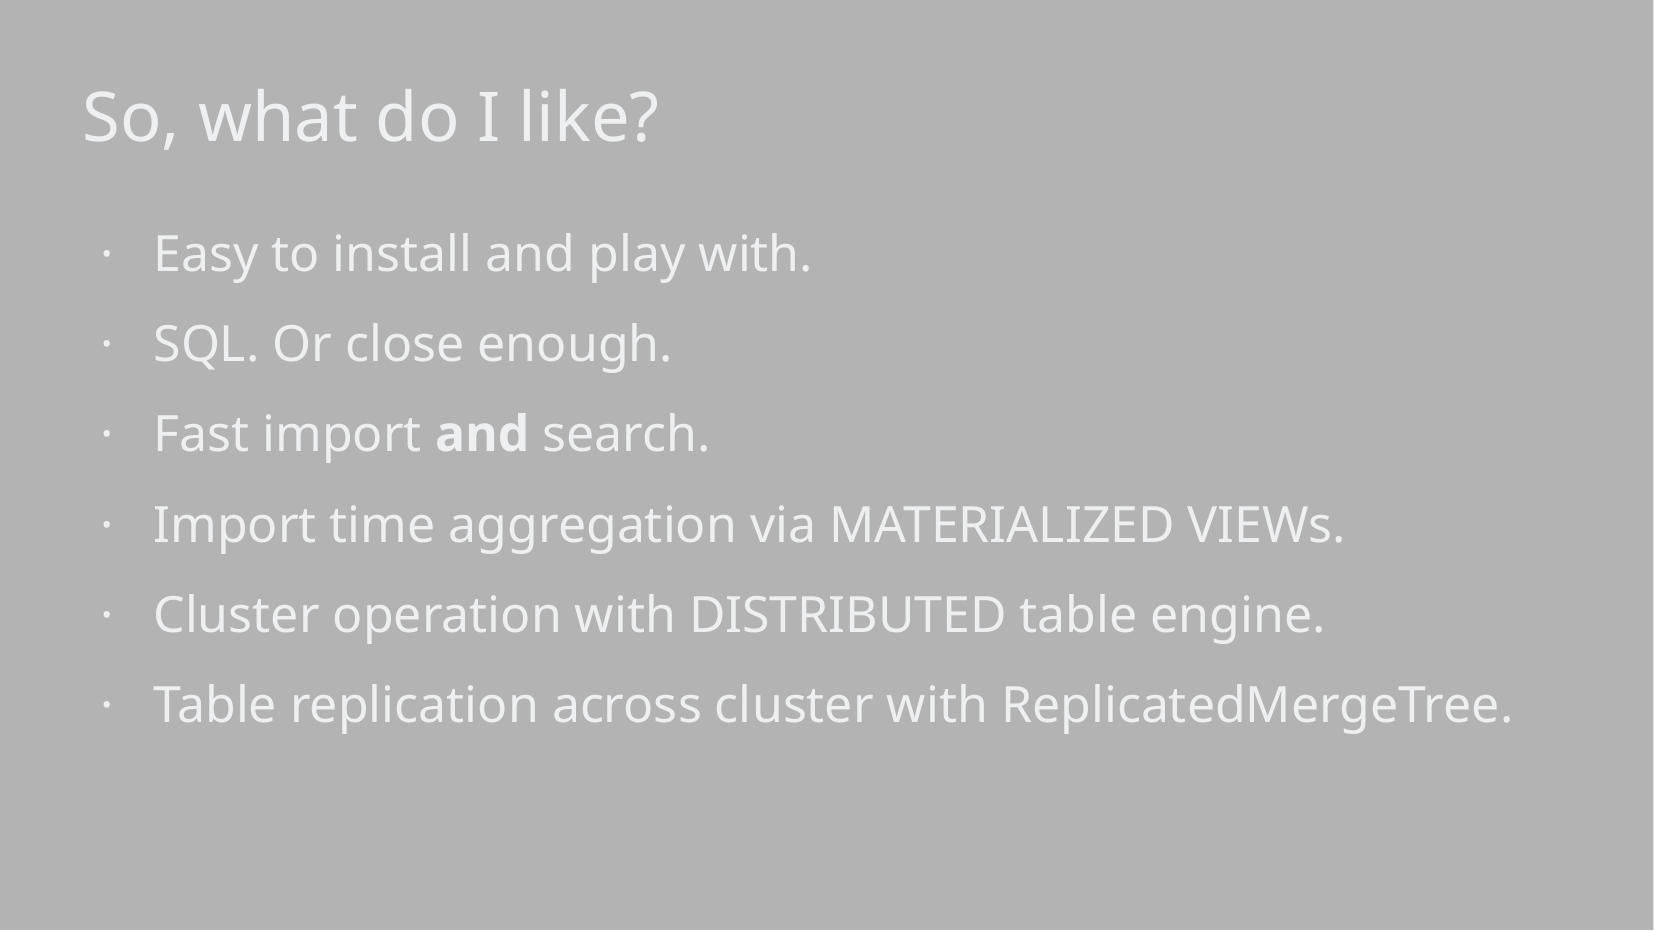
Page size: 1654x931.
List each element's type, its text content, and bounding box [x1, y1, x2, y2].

title So, what do I like? [82, 37, 1571, 193]
list Easy to install and play with. SQL. Or close enough. Fast import and search. Import time aggregation via MATERIALIZED VIEWs. Cluster operation with DISTRIBUTED table engine. Table replication across cluster with ReplicatedMergeTree. [82, 217, 1571, 758]
